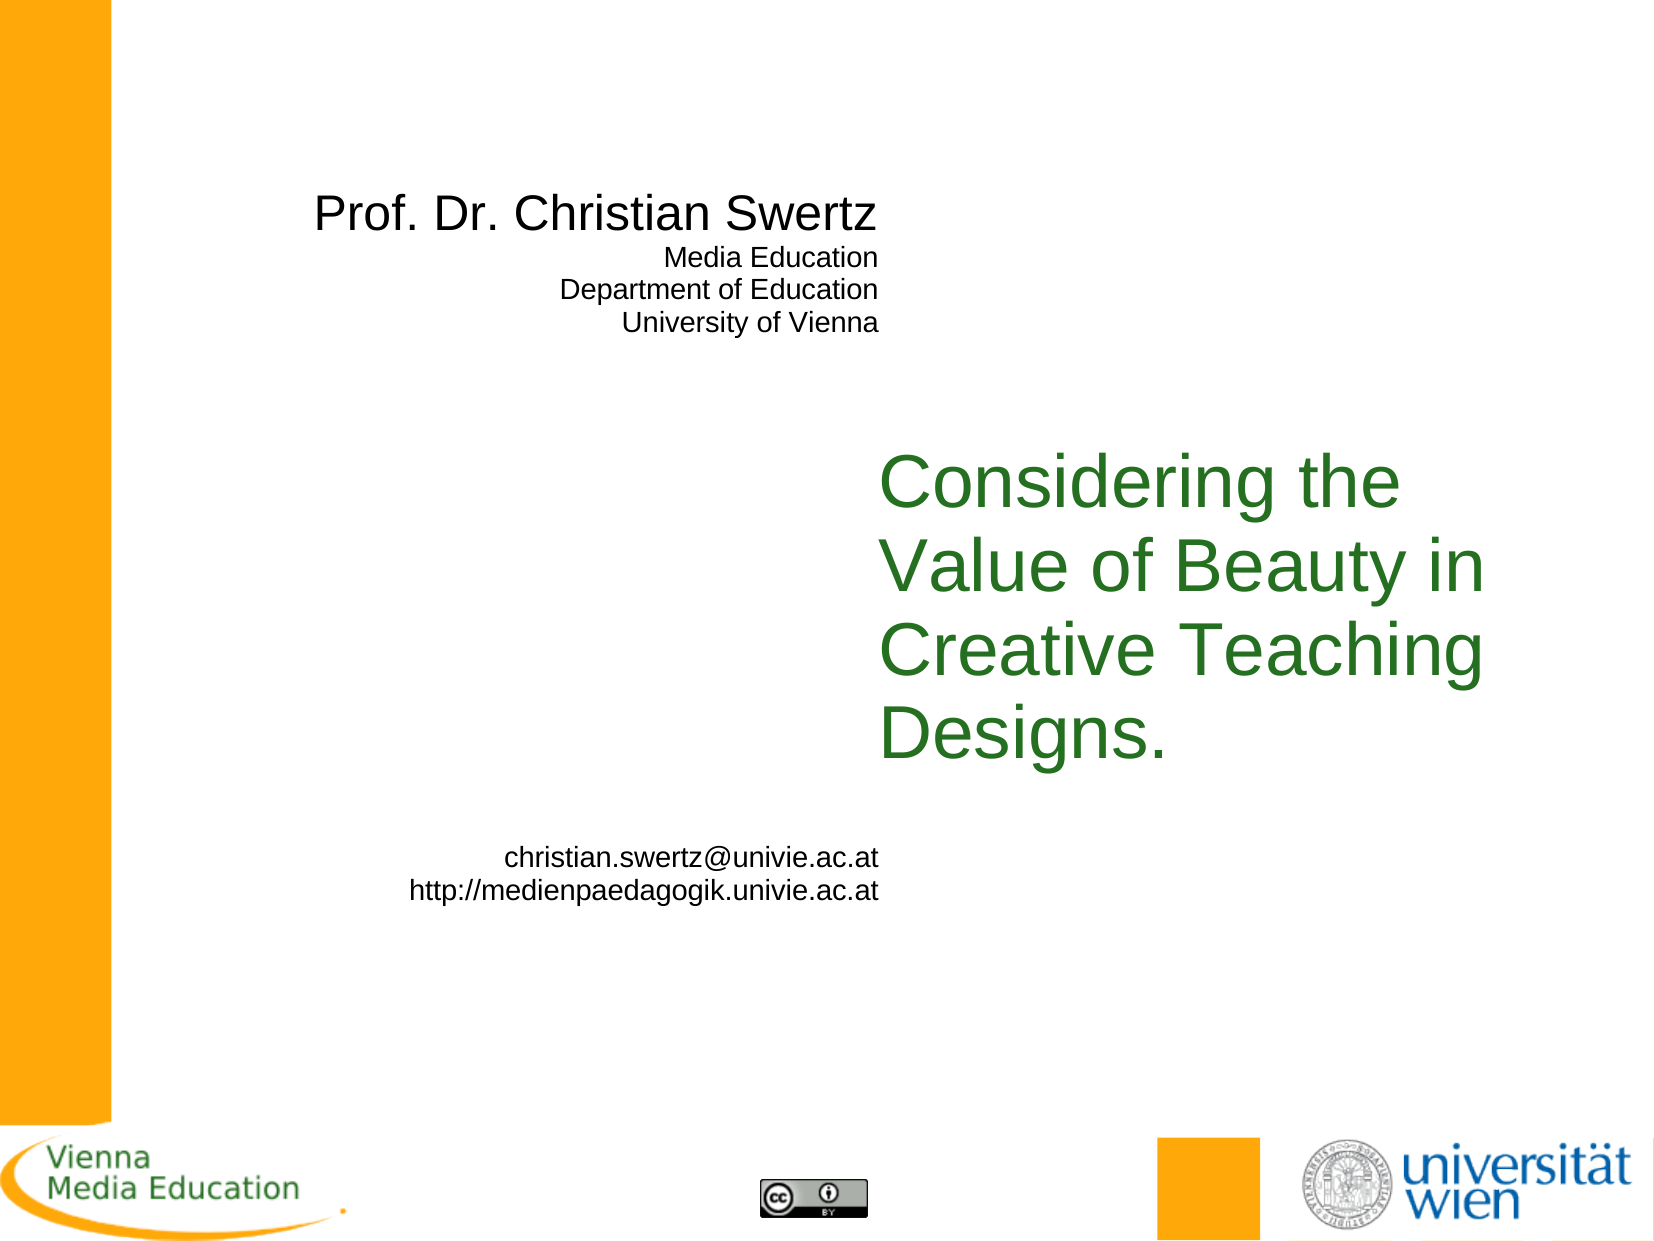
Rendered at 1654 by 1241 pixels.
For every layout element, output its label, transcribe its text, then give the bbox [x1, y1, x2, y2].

text_box christian.swertz@univie.ac.at http://medienpaedagogik.univie.ac.at [320, 841, 879, 976]
text_box [1277, 1081, 1654, 1241]
picture [757, 1177, 870, 1221]
text_box Prof. Dr. Christian Swertz Media Education Department of Education University of Vienna [173, 184, 879, 356]
text_box Considering the Value of Beauty in Creative Teaching Designs. [878, 439, 1612, 740]
picture [1299, 1135, 1636, 1234]
picture [0, 1114, 398, 1241]
